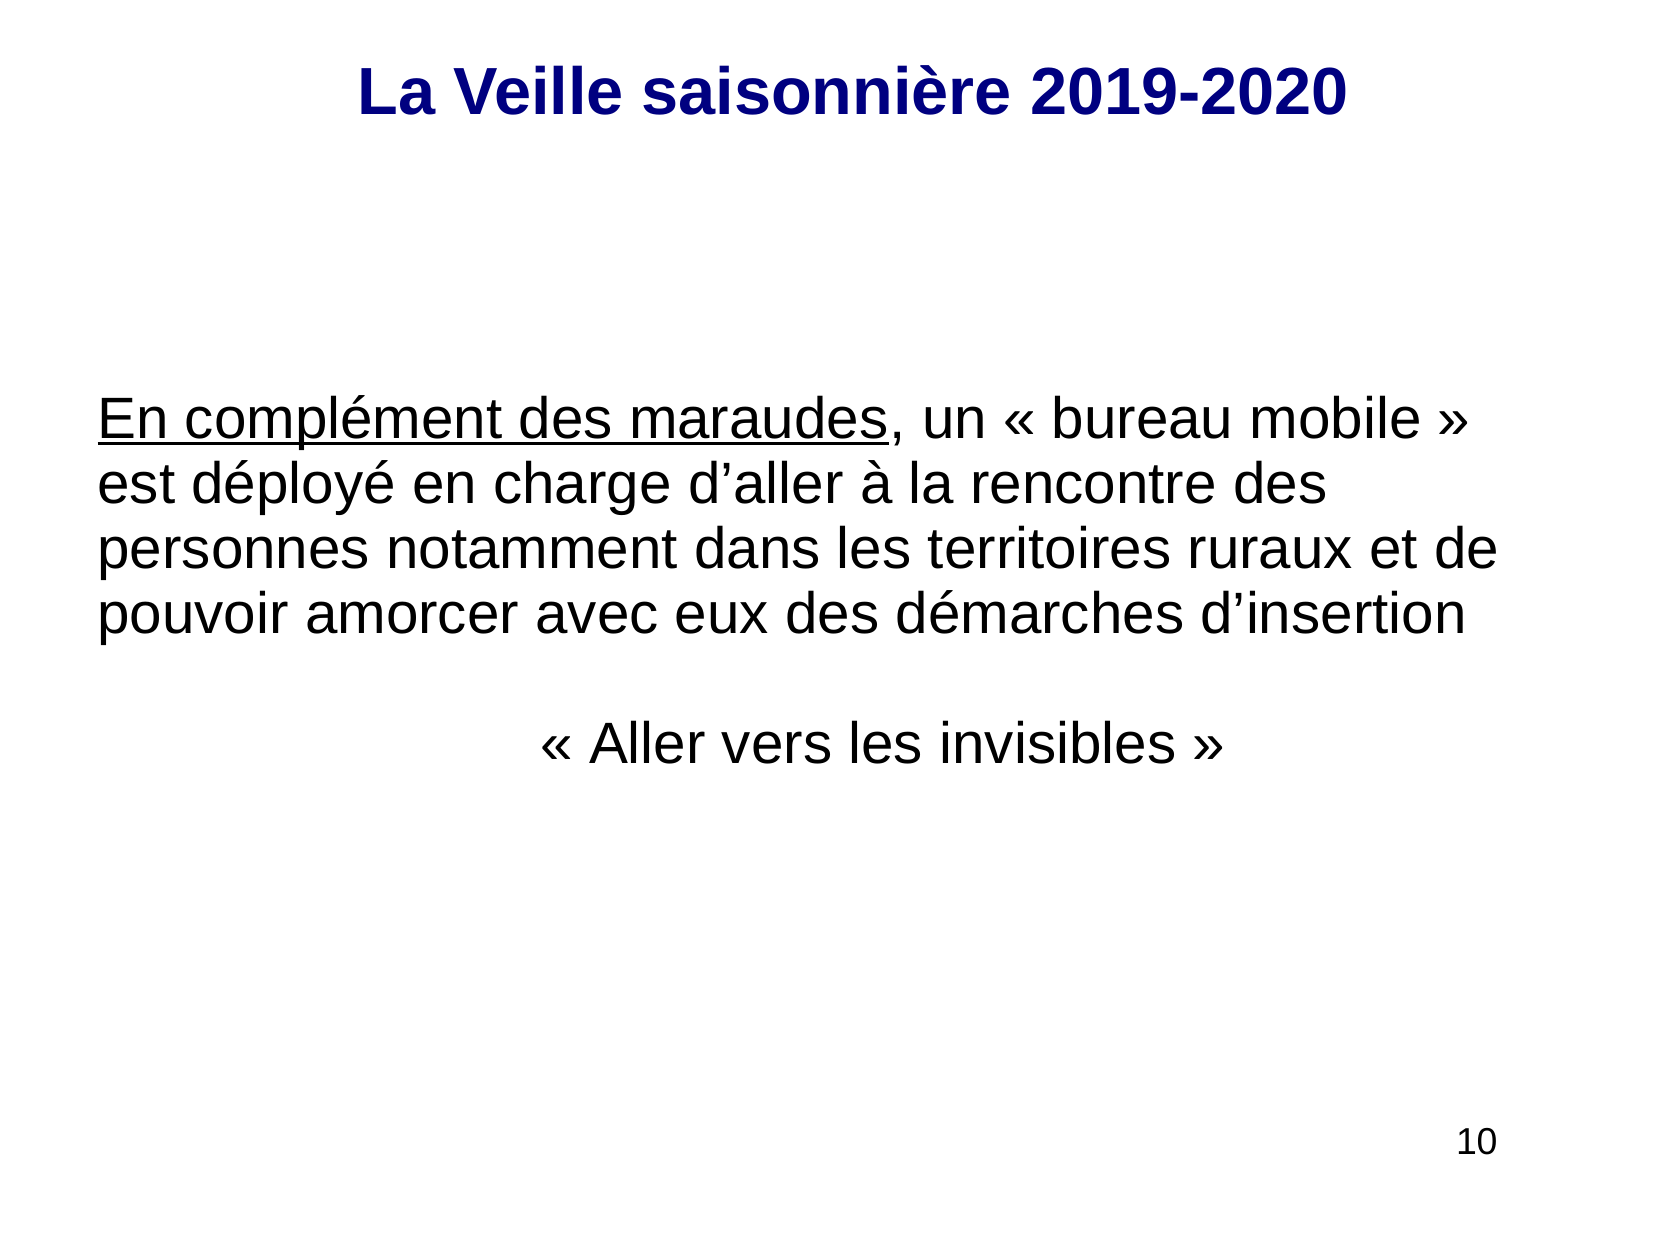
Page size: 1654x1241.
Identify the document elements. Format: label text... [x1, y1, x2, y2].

text_box En complément des maraudes, un « bureau mobile » est déployé en charge d’aller à la rencontre des personnes notamment dans les territoires ruraux et de pouvoir amorcer avec eux des démarches d’insertion « Aller vers les invisibles » [82, 290, 1571, 848]
text_box <numéro> [1441, 944, 1642, 1170]
text_box La Veille saisonnière 2019-2020 [342, 52, 1365, 142]
